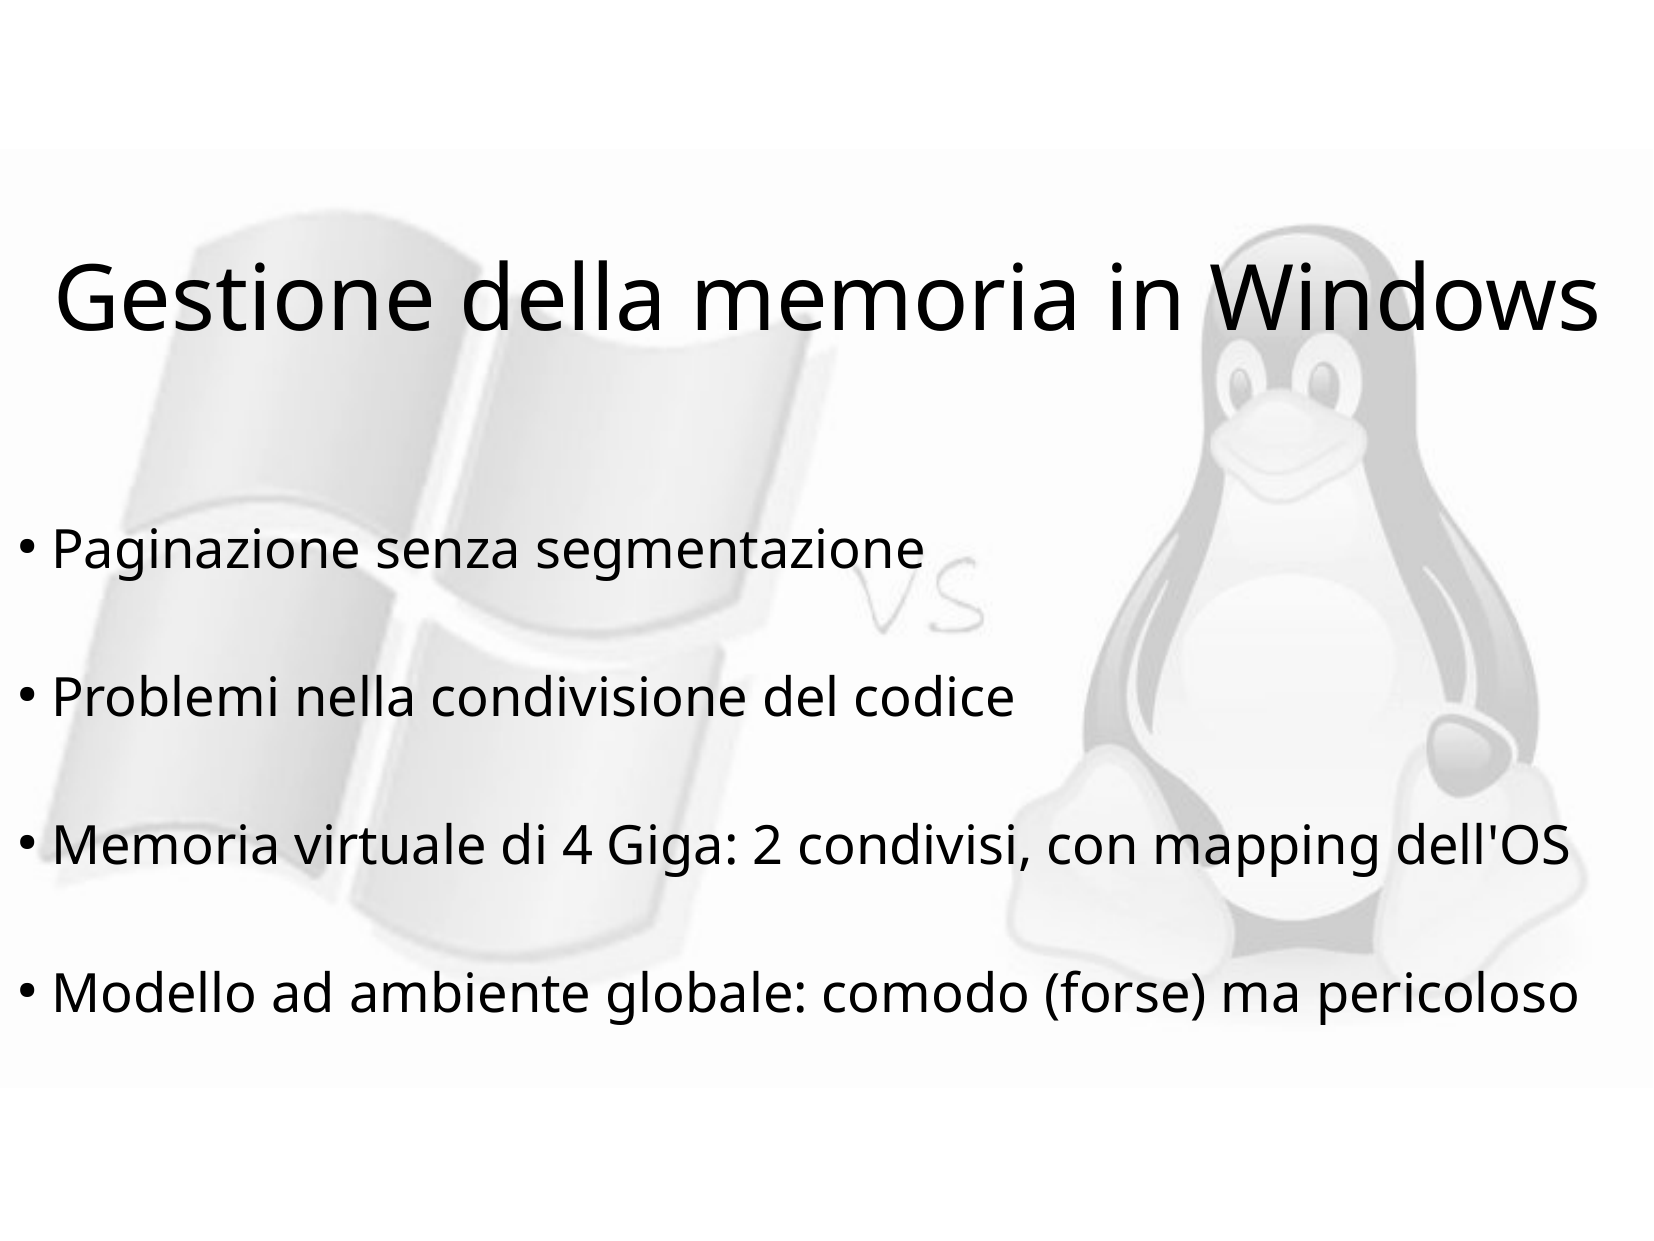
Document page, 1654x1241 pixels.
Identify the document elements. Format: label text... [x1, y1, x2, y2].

picture [0, 149, 1653, 1088]
text_box Gestione della memoria in Windows Paginazione senza segmentazione Problemi nella condivisione del codice Memoria virtuale di 4 Giga: 2 condivisi, con mapping dell'OS Modello ad ambiente globale: comodo (forse) ma pericoloso [3, 225, 1653, 955]
